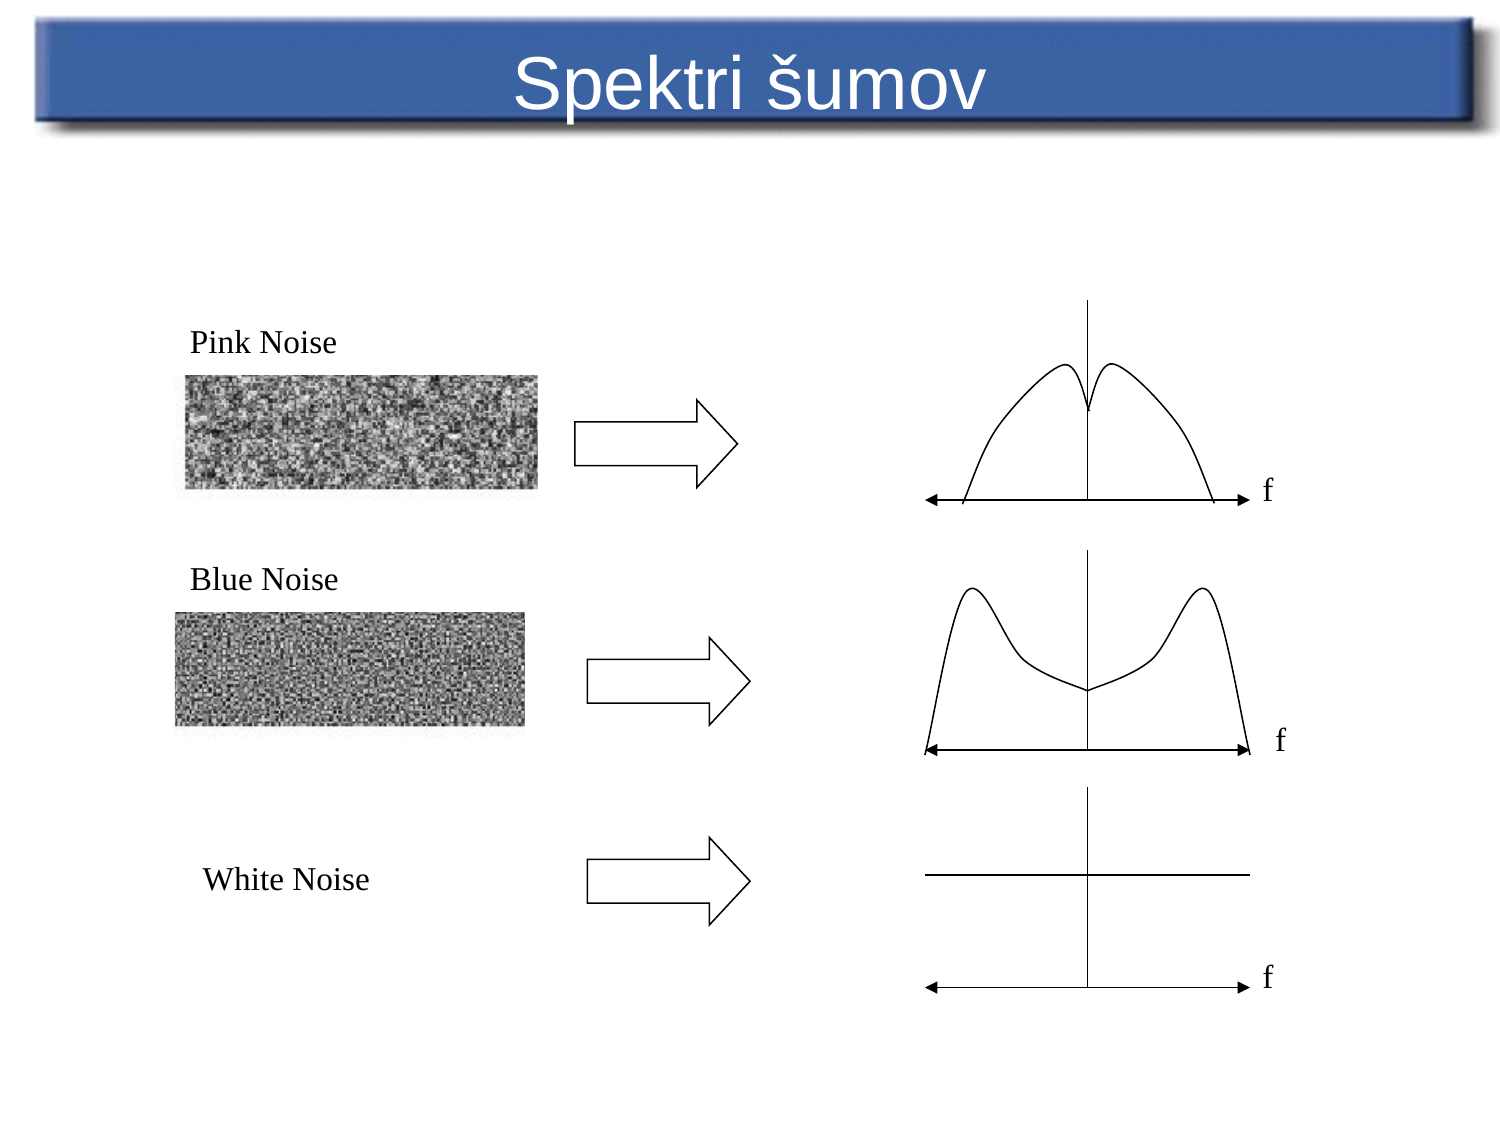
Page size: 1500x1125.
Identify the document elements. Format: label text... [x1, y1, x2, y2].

text_box [587, 837, 751, 925]
picture [33, 14, 1500, 141]
text_box f [1260, 710, 1301, 766]
picture [162, 375, 538, 513]
text_box Pink Noise [175, 312, 353, 368]
picture [174, 612, 526, 750]
text_box Blue Noise [175, 549, 355, 606]
text_box [574, 399, 738, 488]
title Spektri šumov [75, 26, 1426, 133]
text_box f [1247, 947, 1289, 1003]
text_box f [1247, 460, 1289, 516]
text_box White Noise [188, 849, 386, 906]
text_box [587, 637, 751, 726]
